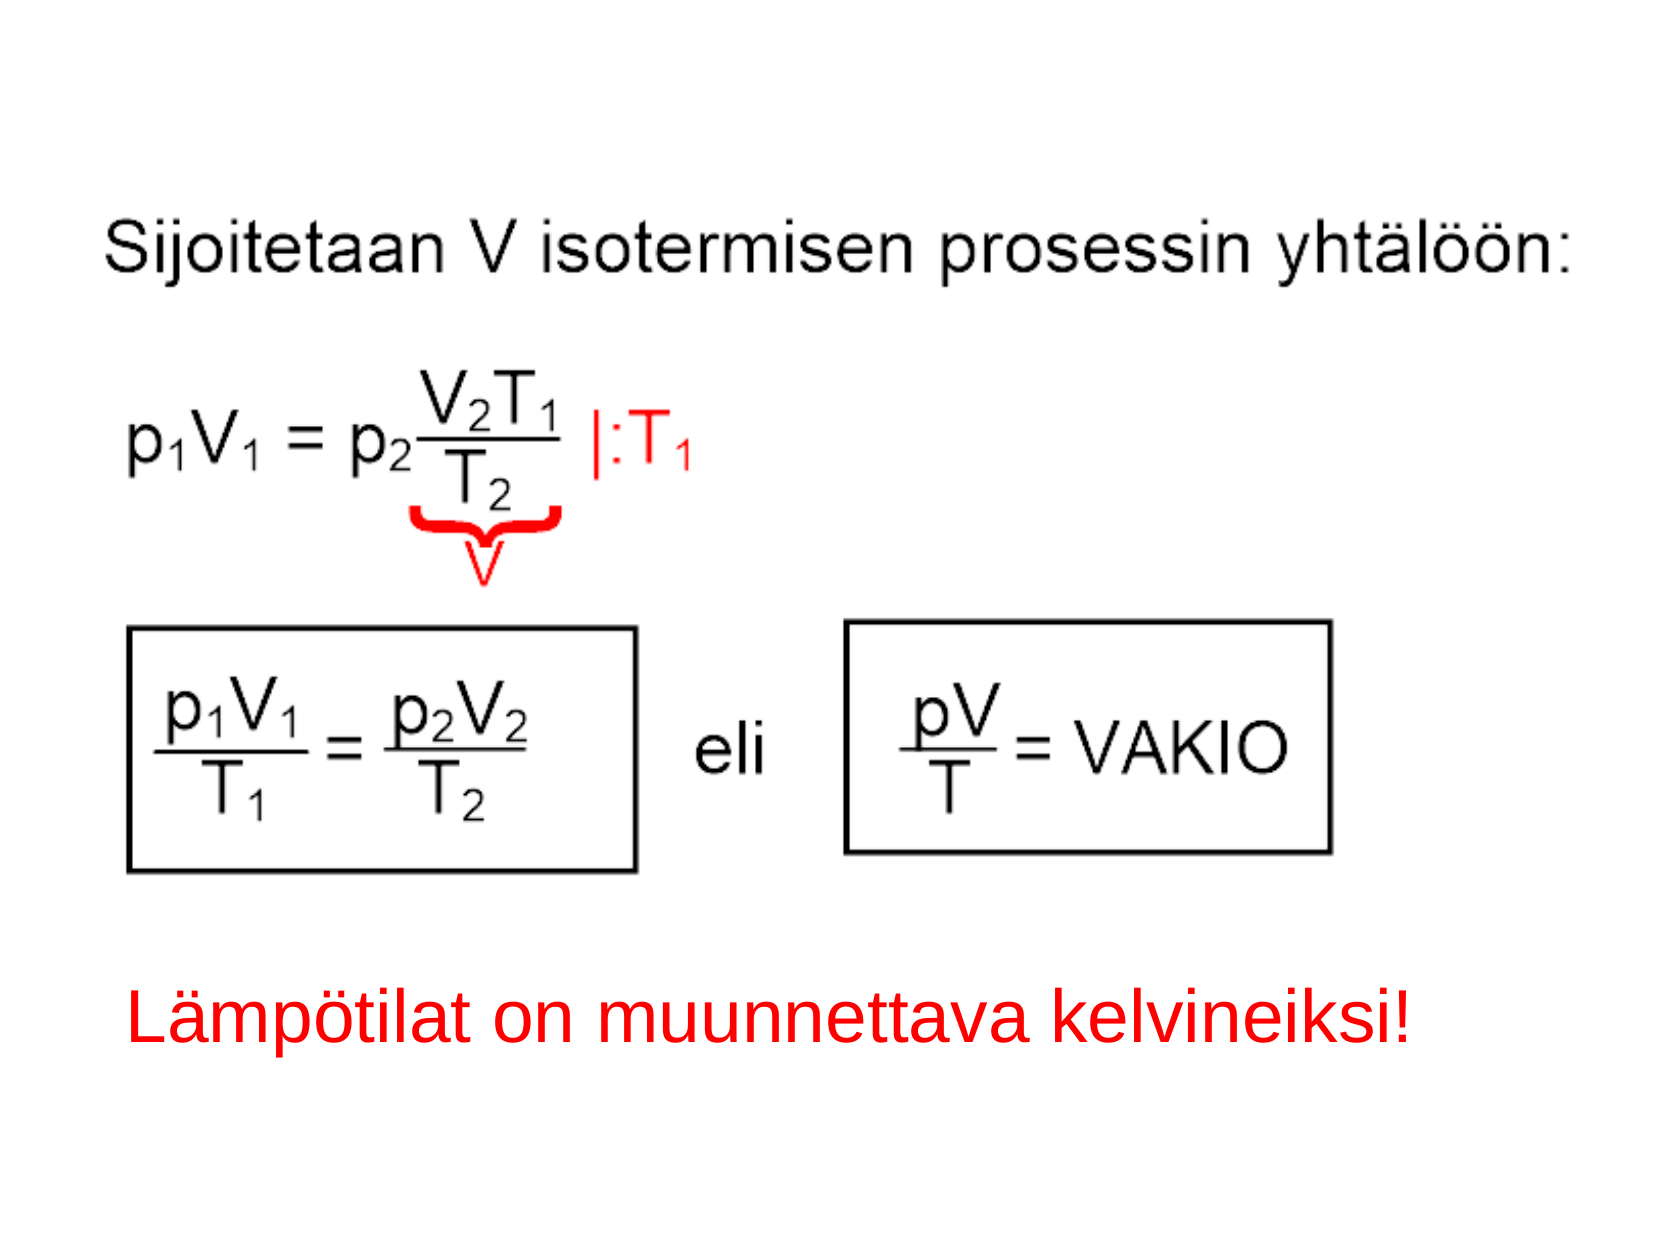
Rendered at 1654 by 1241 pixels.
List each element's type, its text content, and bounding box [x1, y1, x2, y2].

picture [54, 106, 1607, 917]
text_box Lämpötilat on muunnettava kelvineiksi! [110, 968, 1430, 1074]
